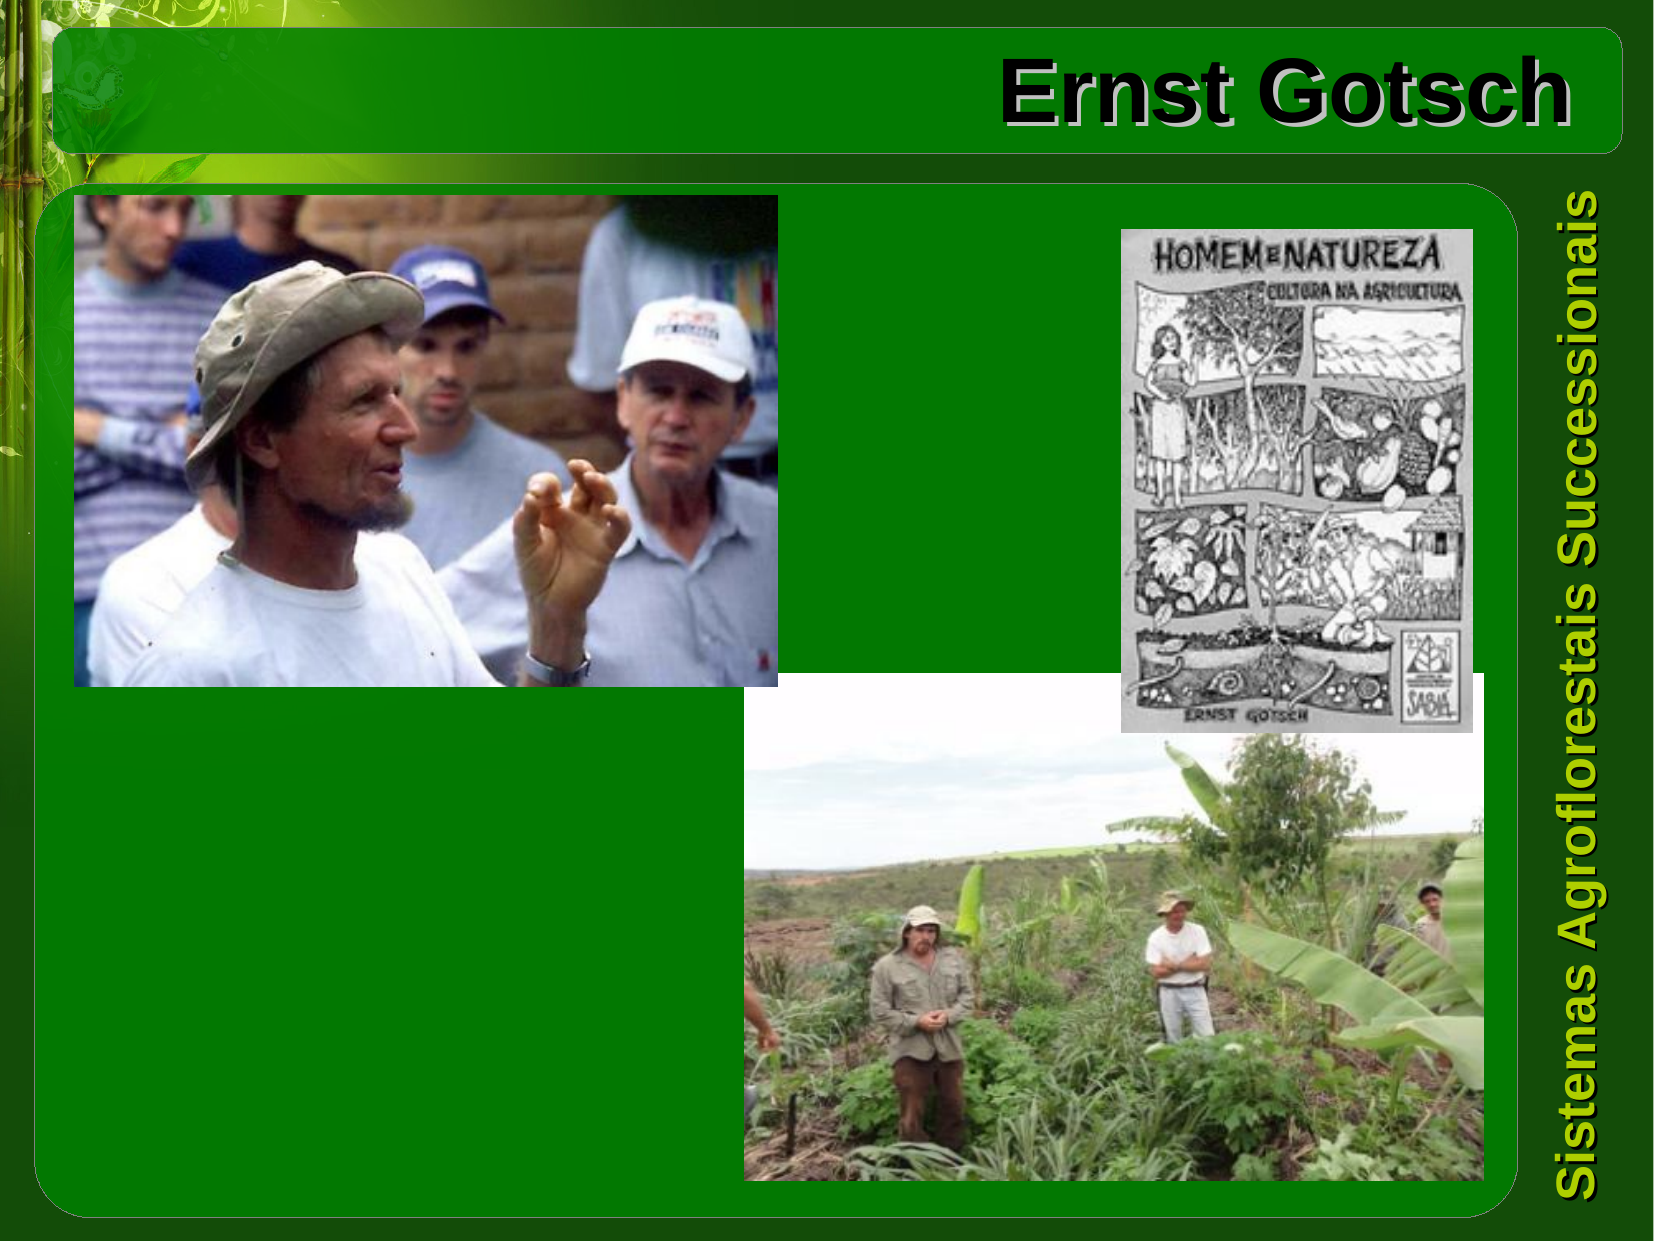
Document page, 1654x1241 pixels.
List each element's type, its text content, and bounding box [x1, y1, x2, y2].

picture [0, 0, 1654, 1241]
title Ernst Gotsch [965, 39, 1606, 142]
